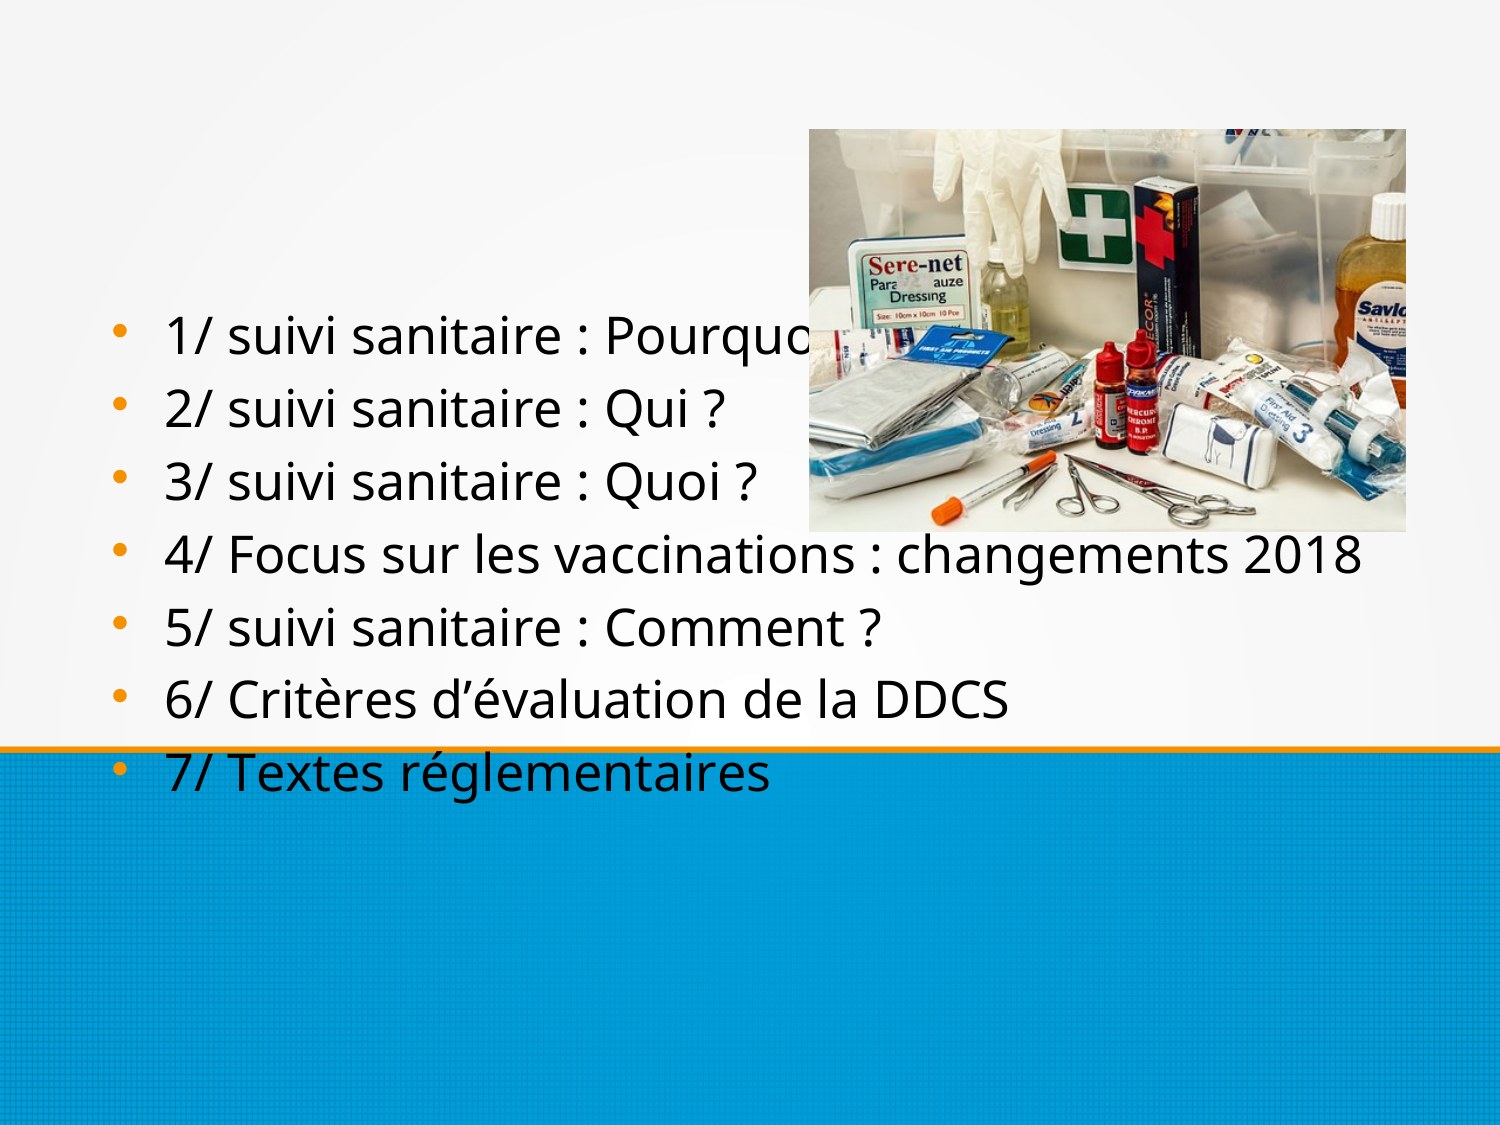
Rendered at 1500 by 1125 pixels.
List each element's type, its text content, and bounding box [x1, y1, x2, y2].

picture [0, 0, 1500, 753]
text_box 1/ suivi sanitaire : Pourquoi ? 2/ suivi sanitaire : Qui ? 3/ suivi sanitaire : Quoi ? 4/ Focus sur les vaccinations : changements 2018 5/ suivi sanitaire : Comment ? 6/ Critères d’évaluation de la DDCS 7/ Textes réglementaires [79, 301, 1430, 1040]
